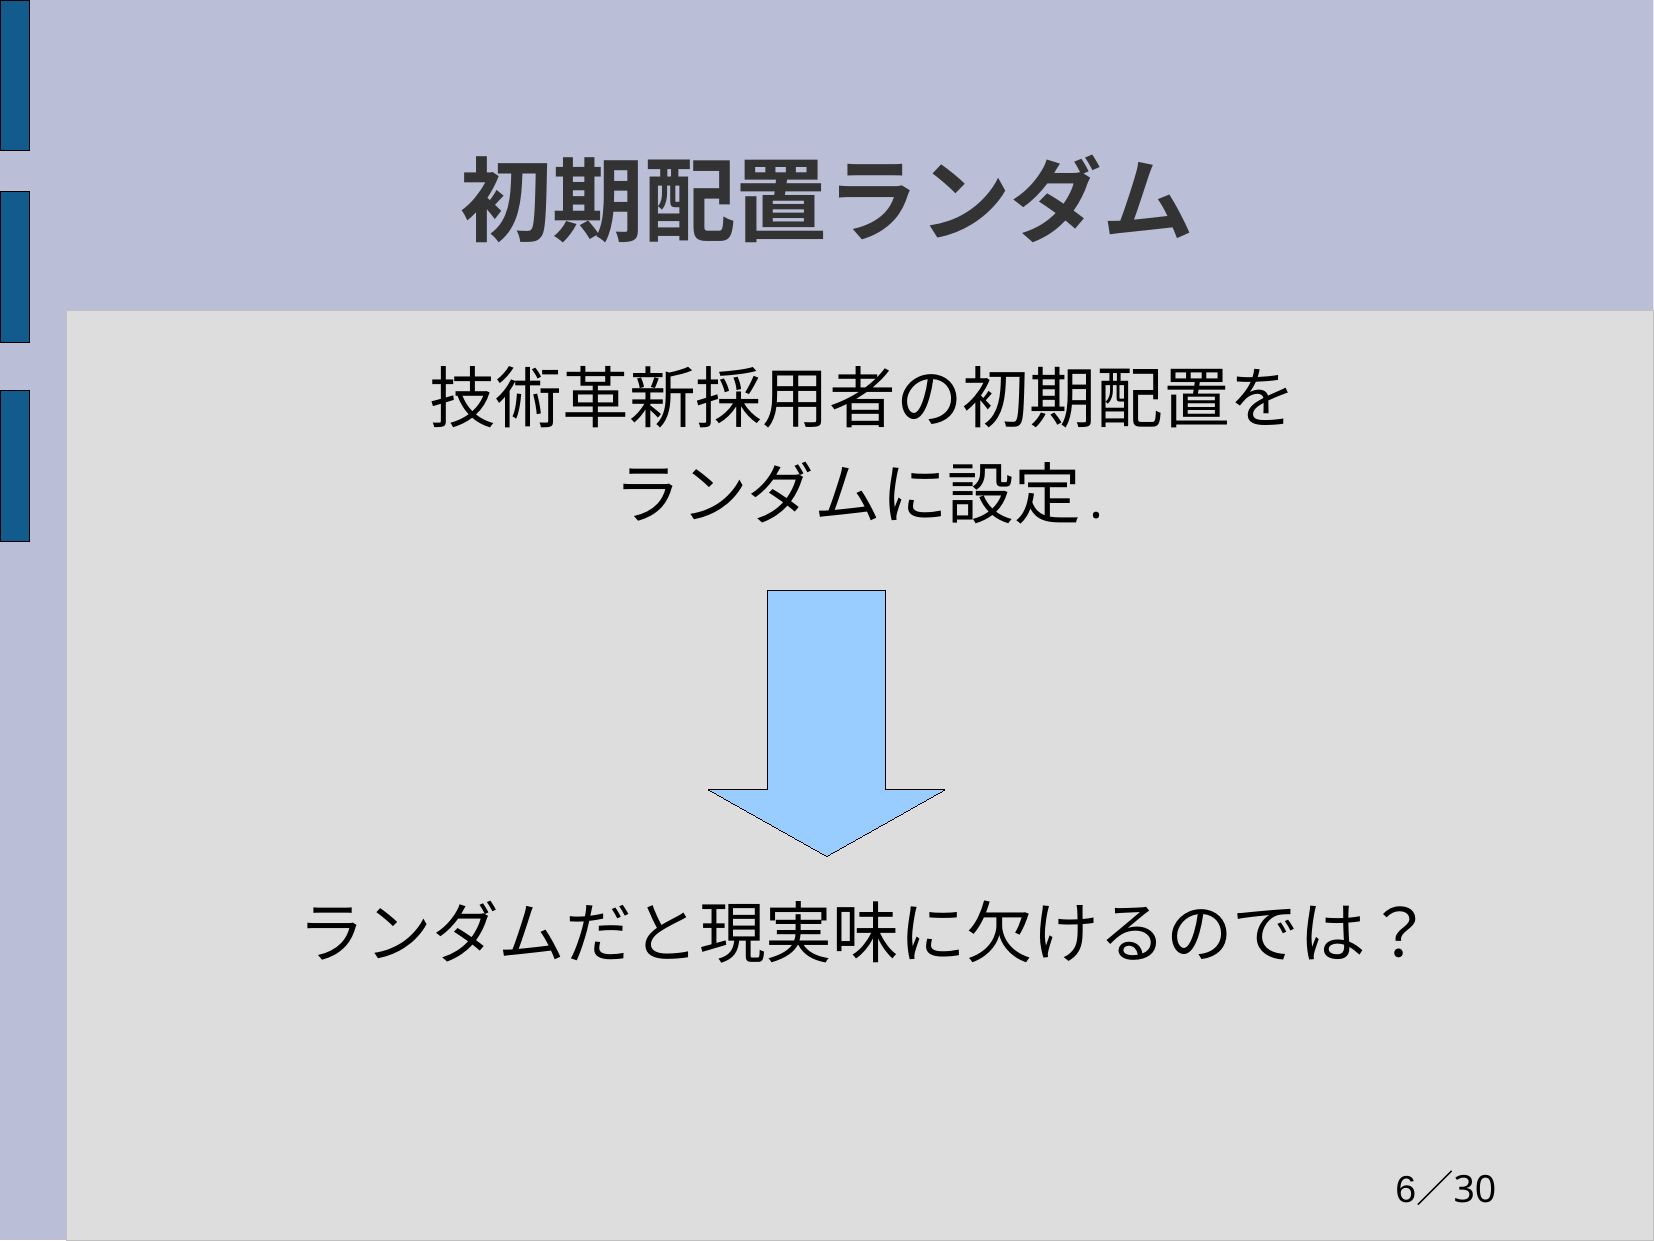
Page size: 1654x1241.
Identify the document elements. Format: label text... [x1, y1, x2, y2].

list 技術革新採用者の初期配置を ランダムに設定. ランダムだと現実味に欠けるのでは？ [121, 344, 1534, 1127]
title 初期配置ランダム [121, 91, 1534, 299]
text_box [708, 590, 945, 857]
